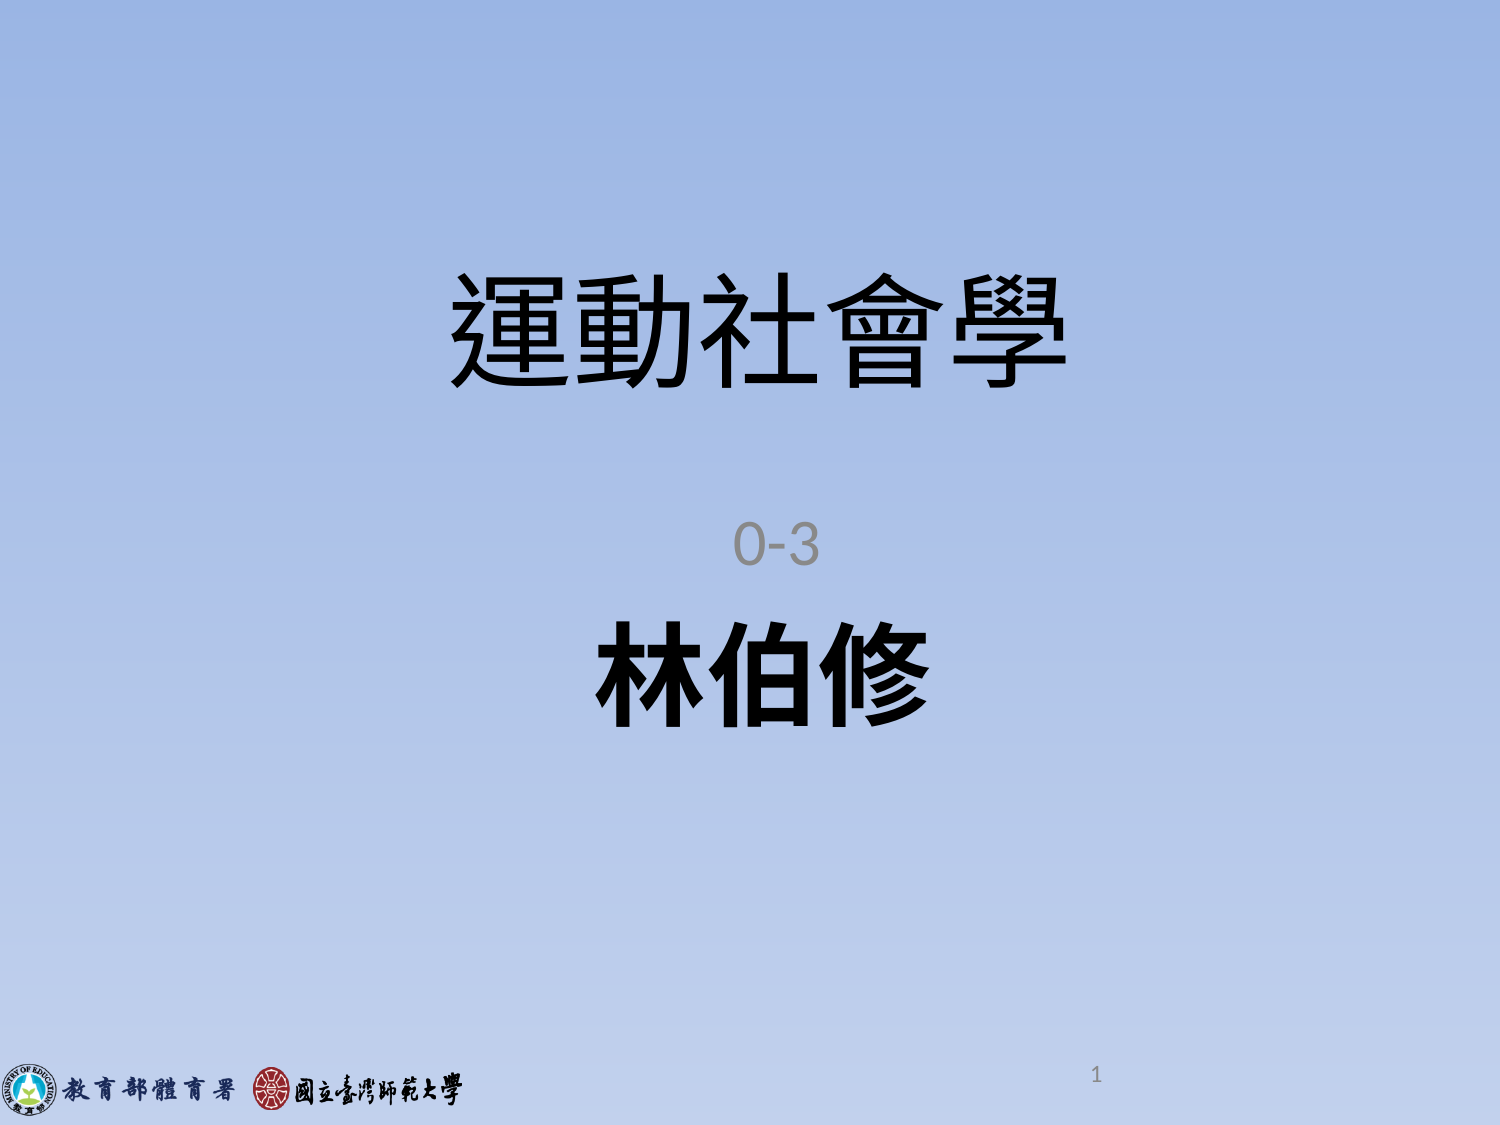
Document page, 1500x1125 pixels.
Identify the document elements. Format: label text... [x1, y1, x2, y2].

text_box 0-3 [251, 491, 1302, 598]
subtitle 林伯修 [237, 597, 1288, 705]
picture [0, 1051, 243, 1125]
text_box [1074, 1042, 1426, 1103]
title 運動社會學 [122, 208, 1398, 450]
picture [253, 1067, 462, 1110]
